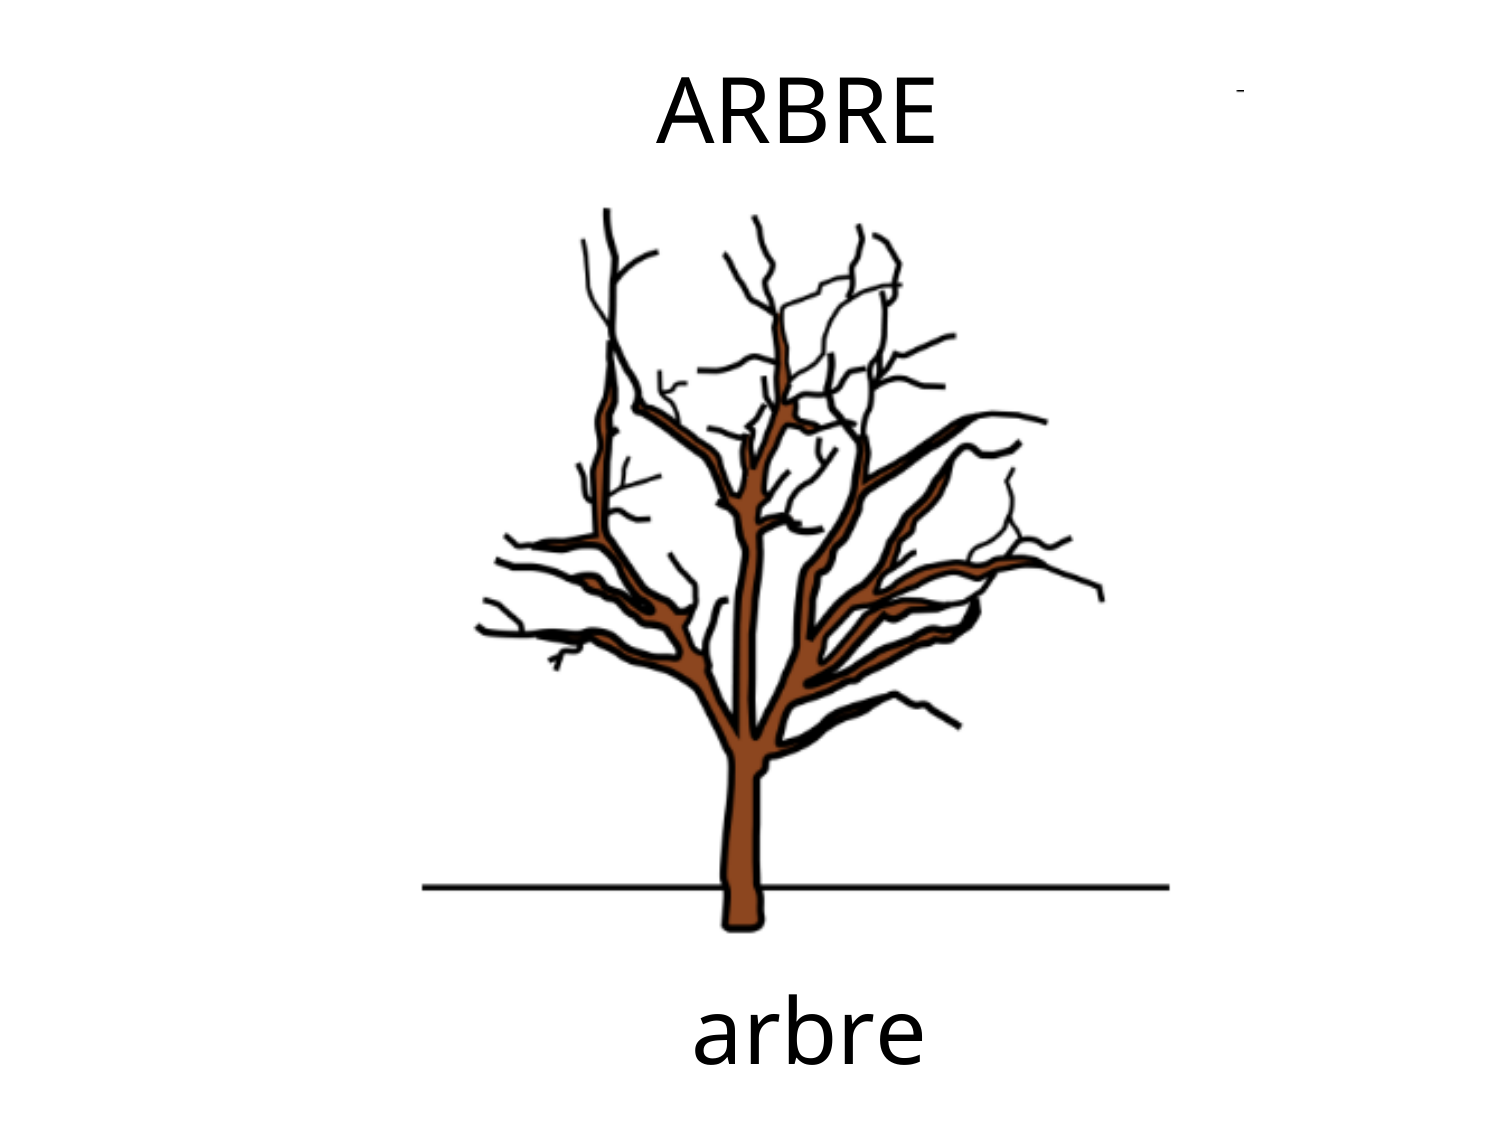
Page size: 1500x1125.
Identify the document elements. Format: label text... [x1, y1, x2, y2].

title ARBRE [194, 42, 1402, 171]
text_box arbre [206, 964, 1414, 1092]
picture [360, 171, 1244, 964]
